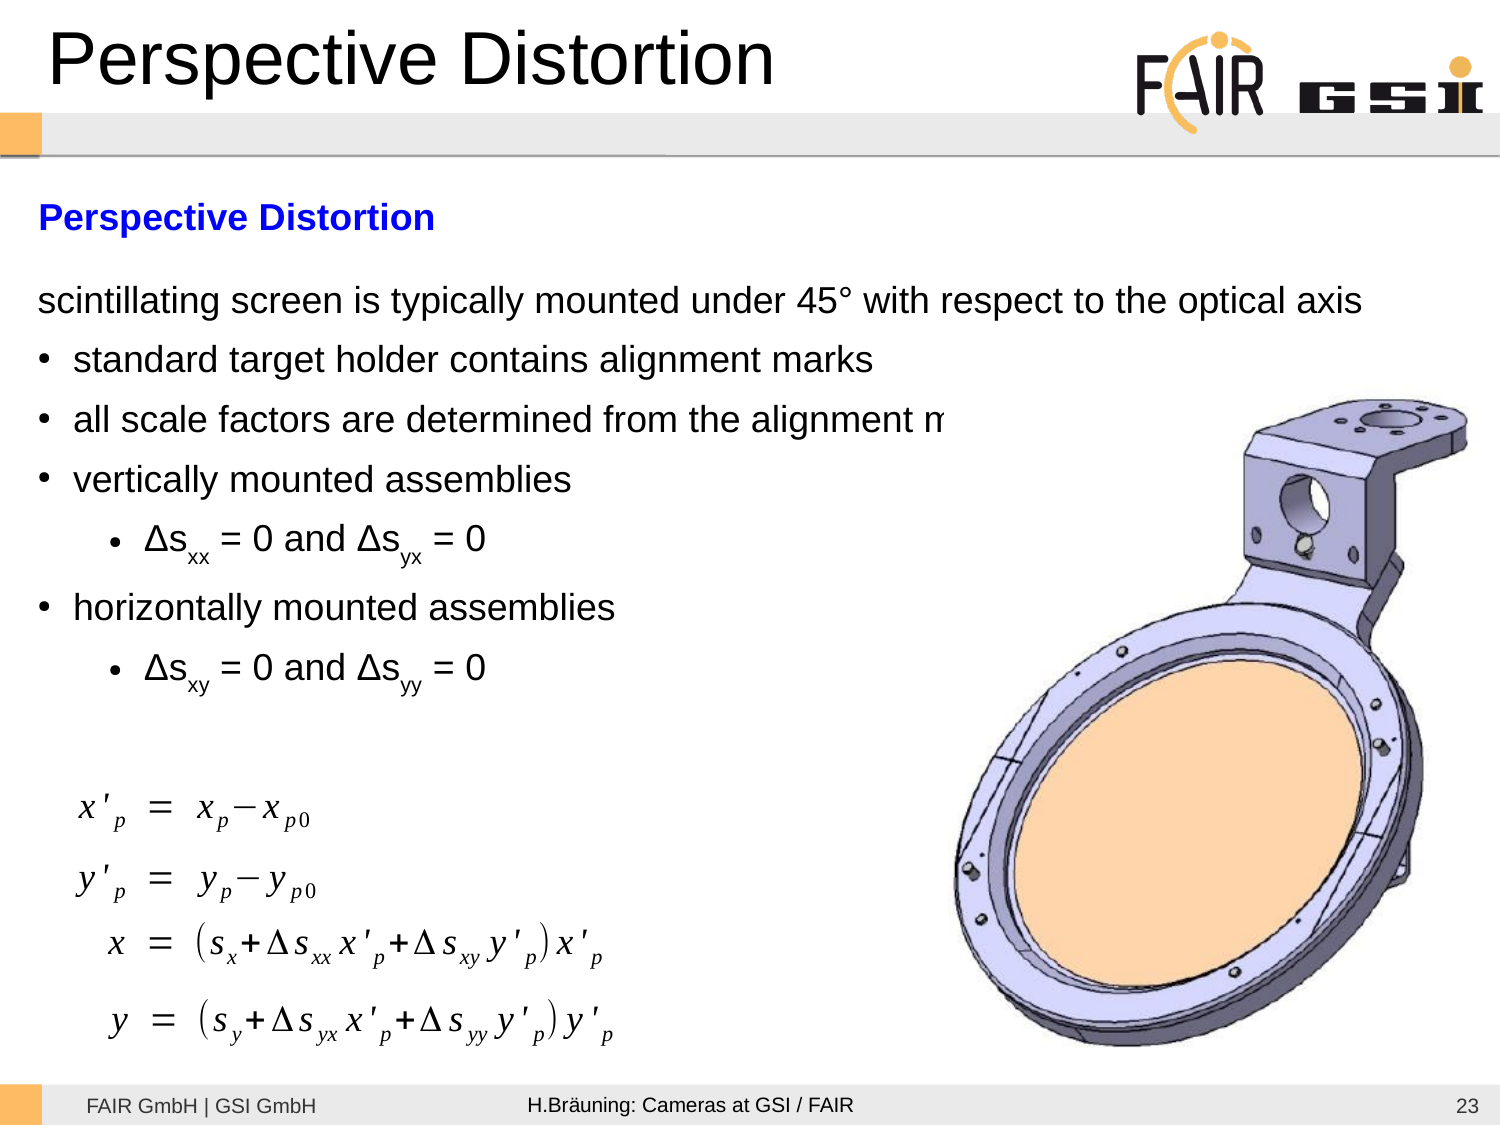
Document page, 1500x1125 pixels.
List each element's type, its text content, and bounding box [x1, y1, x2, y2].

chart [67, 856, 323, 904]
picture [1298, 54, 1484, 113]
title Perspective Distortion [47, 0, 1117, 119]
chart [70, 785, 317, 833]
chart [100, 997, 621, 1046]
picture [944, 383, 1480, 1059]
picture [1136, 29, 1264, 136]
text_box scintillating screen is typically mounted under 45° with respect to the optical axis standard target holder contains alignment marks all scale factors are determined from the alignment marks vertically mounted assemblies Δsxx = 0 and Δsyx = 0 horizontally mounted assemblies Δsxy = 0 and Δsyy = 0 [22, 271, 1379, 705]
text_box Perspective Distortion [23, 188, 452, 246]
chart [100, 920, 610, 969]
